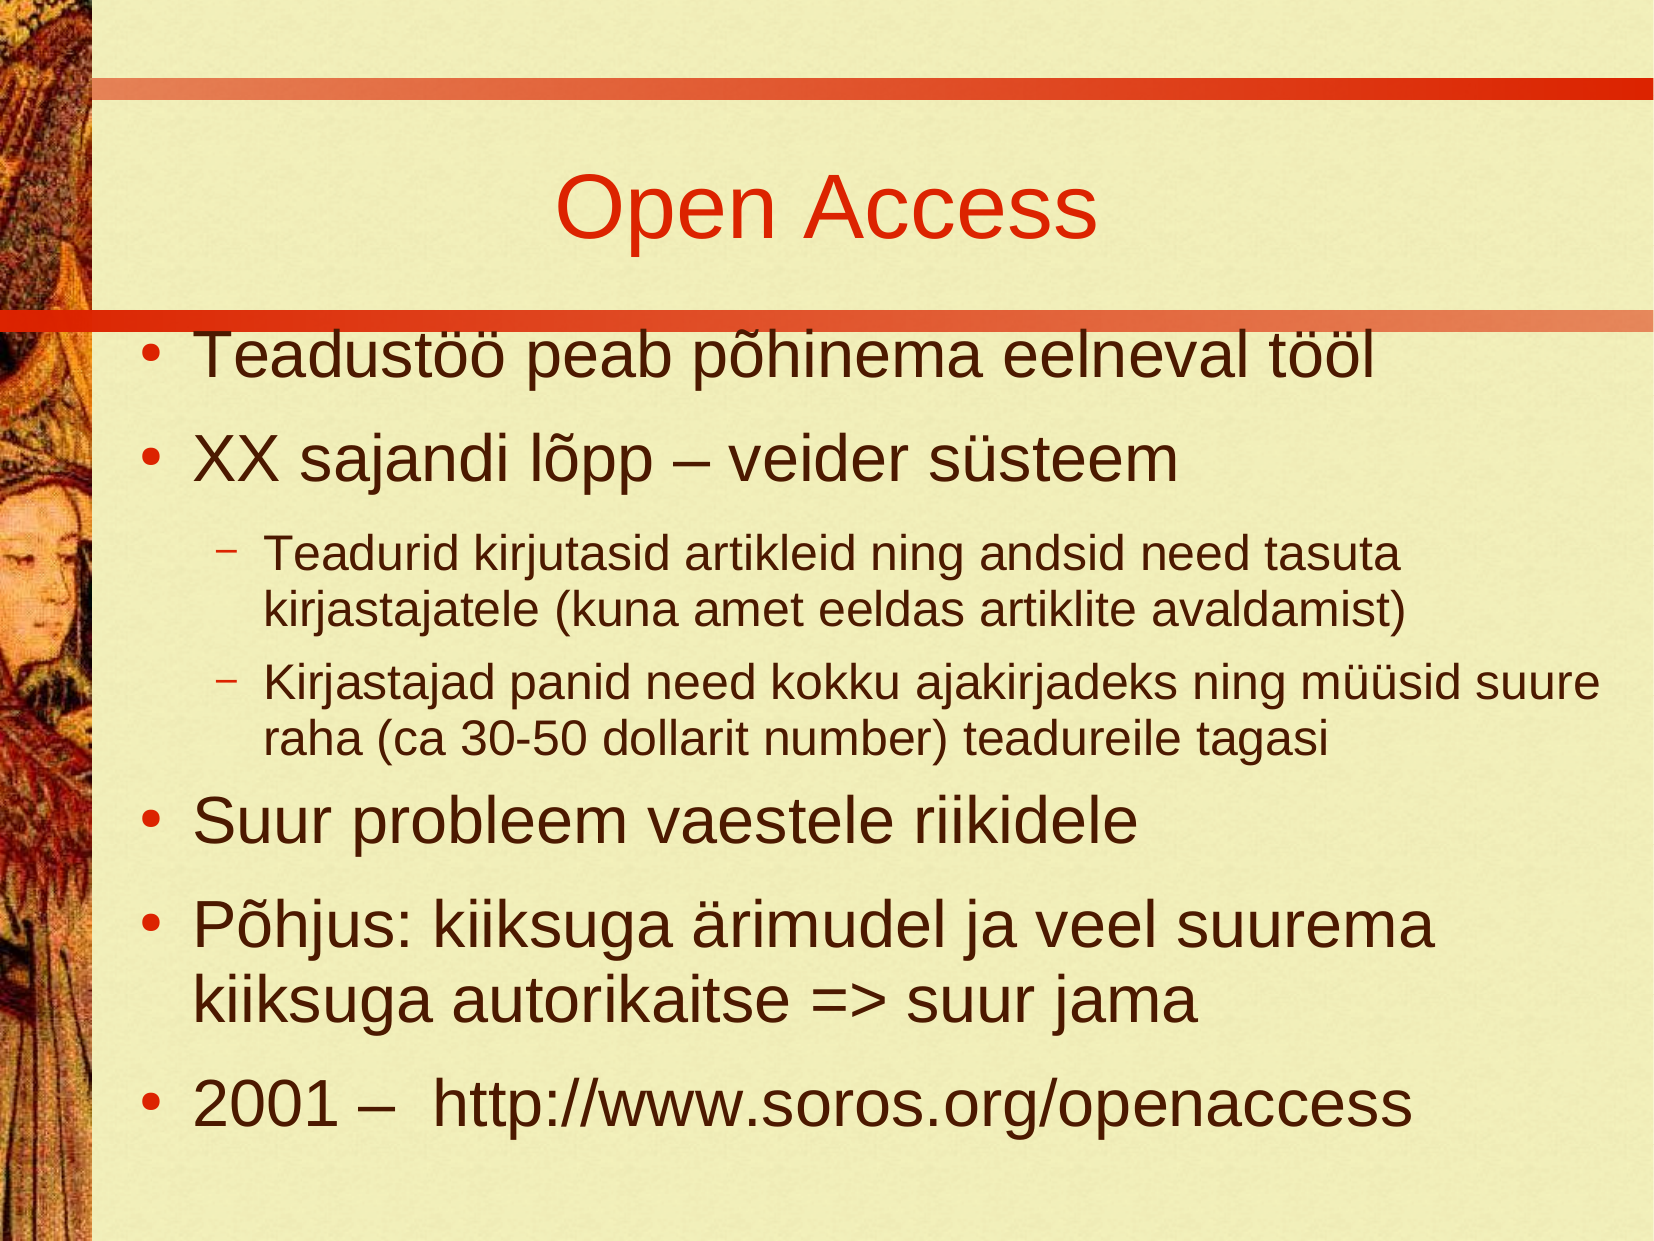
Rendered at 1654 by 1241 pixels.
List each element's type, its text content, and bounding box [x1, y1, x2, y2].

picture [0, 0, 1654, 310]
list Teadustöö peab põhinema eelneval tööl XX sajandi lõpp – veider süsteem Teadurid kirjutasid artikleid ning andsid need tasuta kirjastajatele (kuna amet eeldas artiklite avaldamist) Kirjastajad panid need kokku ajakirjadeks ning müüsid suure raha (ca 30-50 dollarit number) teadureile tagasi Suur probleem vaestele riikidele Põhjus: kiiksuga ärimudel ja veel suurema kiiksuga autorikaitse => suur jama 2001 – http://www.soros.org/openaccess [121, 316, 1625, 1142]
title Open Access [121, 102, 1534, 311]
picture [0, 332, 1654, 1241]
